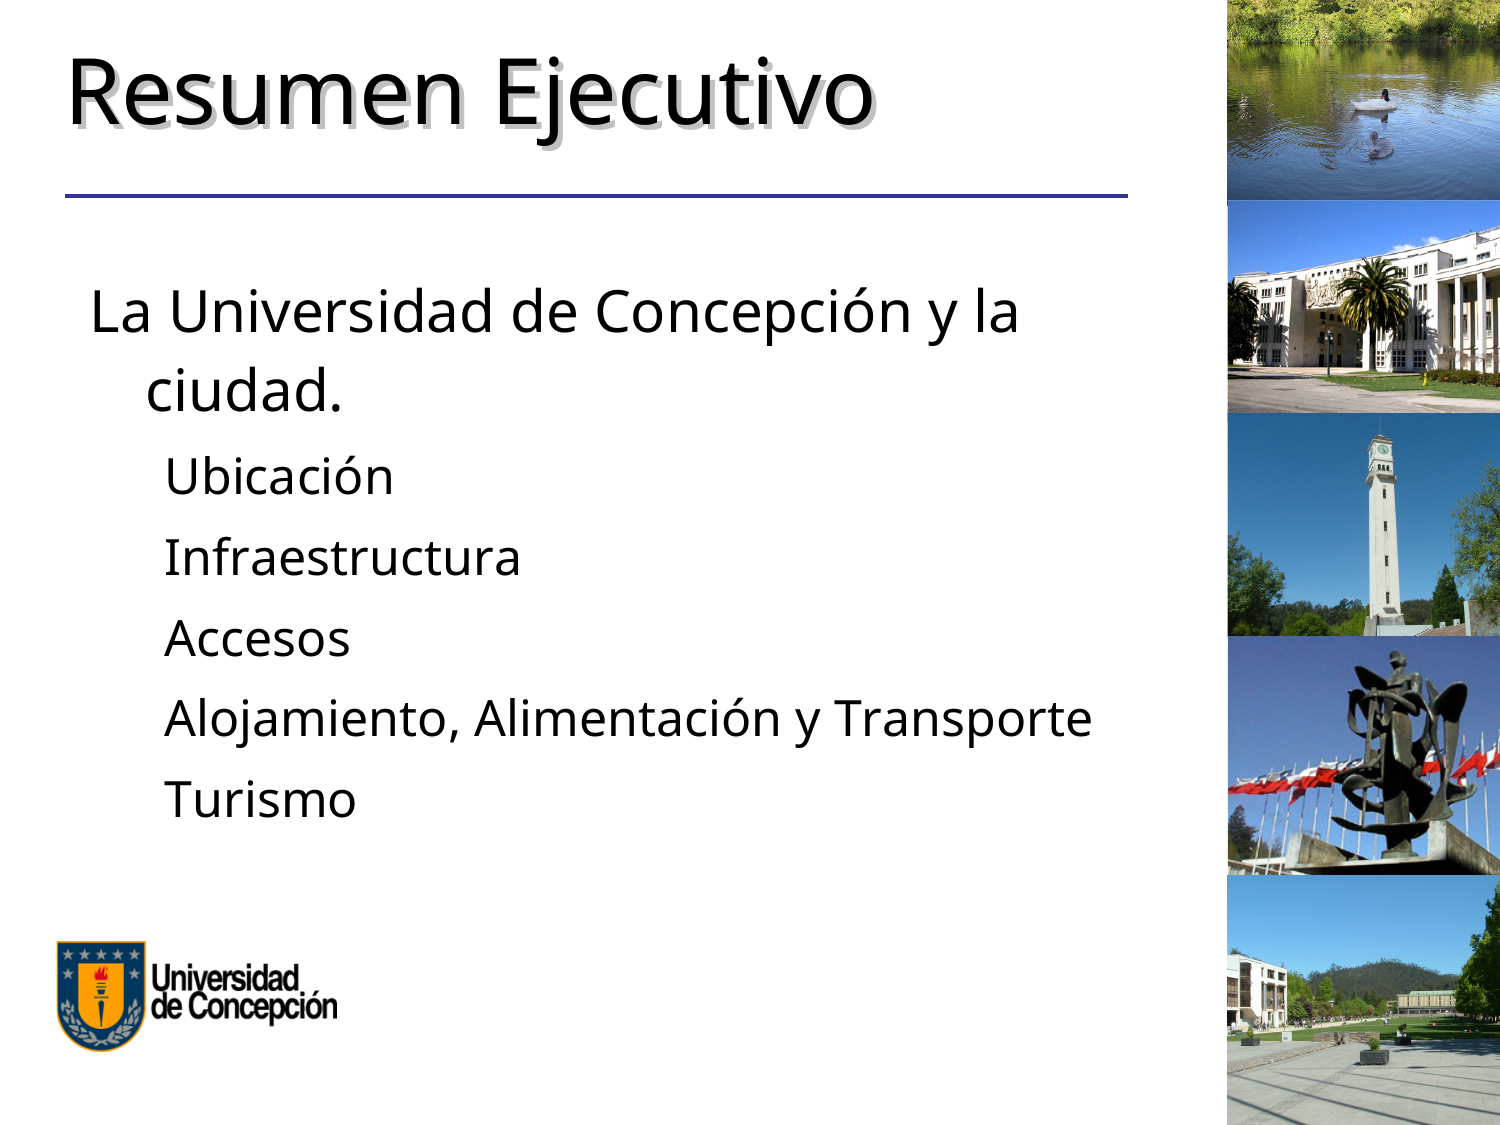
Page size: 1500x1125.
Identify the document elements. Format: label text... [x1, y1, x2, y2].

picture [1227, 0, 1500, 1125]
list La Universidad de Concepción y la ciudad. Ubicación Infraestructura Accesos Alojamiento, Alimentación y Transporte Turismo [74, 262, 1223, 1006]
picture [56, 941, 337, 1052]
title Resumen Ejecutivo [49, 0, 1223, 184]
